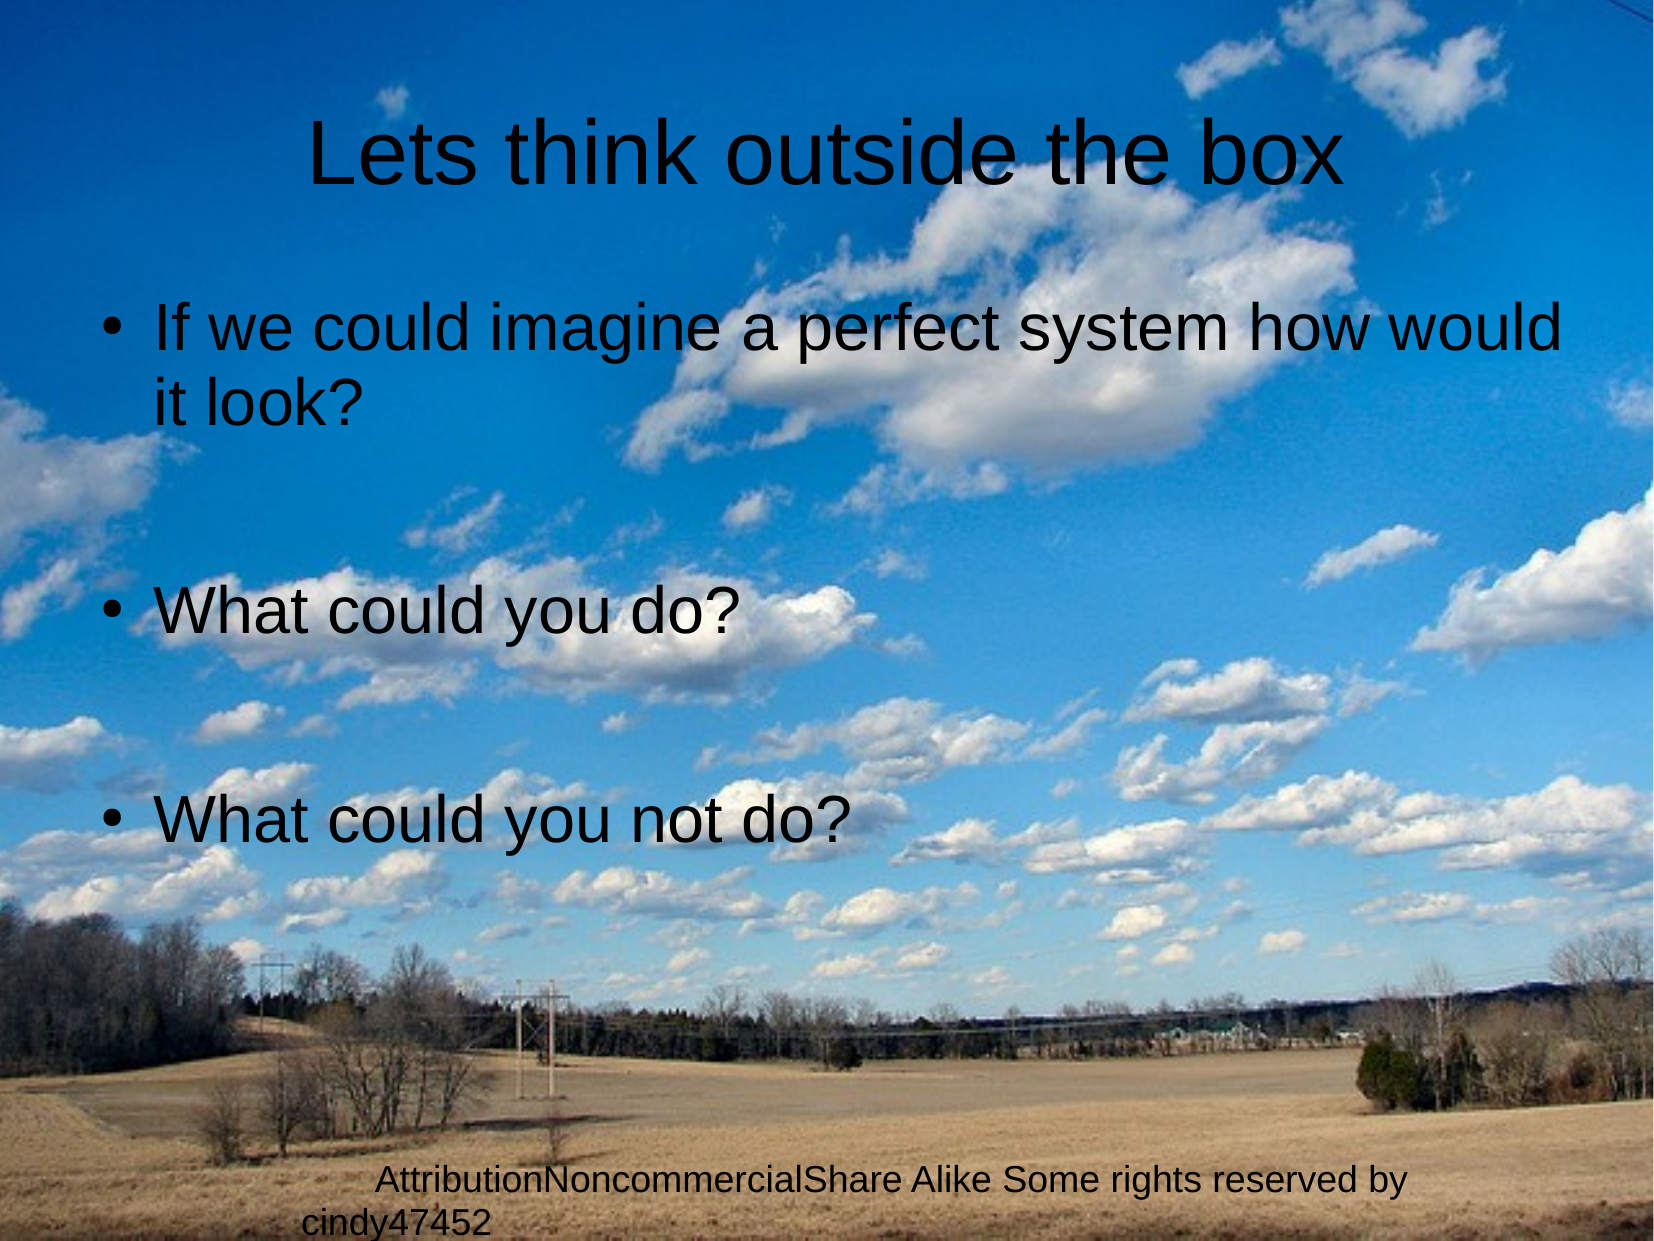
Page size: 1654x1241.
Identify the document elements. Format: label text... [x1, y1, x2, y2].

picture [0, 0, 1654, 1241]
title Lets think outside the box [82, 56, 1571, 250]
text_box AttributionNoncommercialShare Alike Some rights reserved by cindy47452 [286, 1151, 1625, 1209]
list If we could imagine a perfect system how would it look? What could you do? What could you not do? [82, 290, 1571, 1109]
